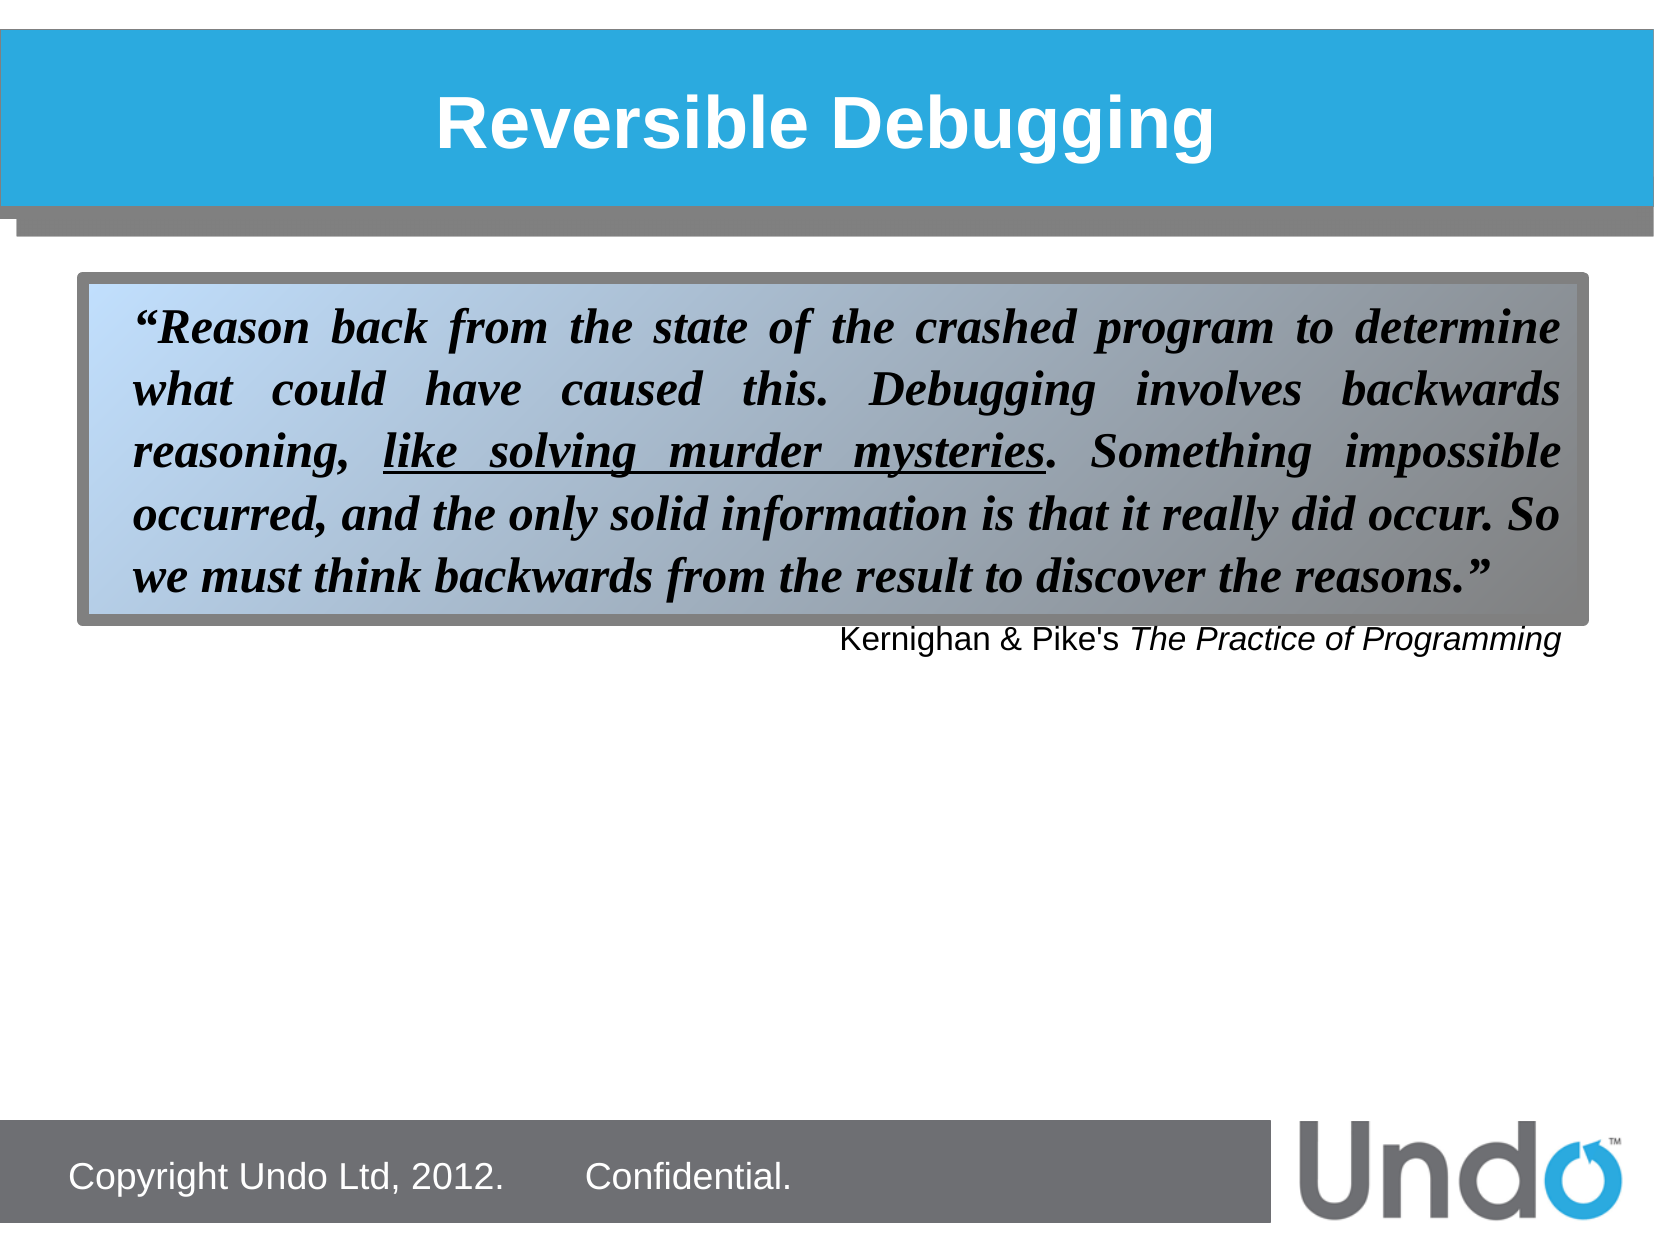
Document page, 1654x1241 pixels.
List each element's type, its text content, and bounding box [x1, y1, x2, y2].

text_box Reversible Debugging [0, 14, 1654, 222]
text_box “Reason back from the state of the crashed program to determine what could have caused this. Debugging involves backwards reasoning, like solving murder mysteries. Something impossible occurred, and the only solid information is that it really did occur. So we must think backwards from the result to discover the reasons.” Kernighan & Pike's The Practice of Programming [82, 277, 1583, 621]
picture [1299, 1121, 1624, 1223]
